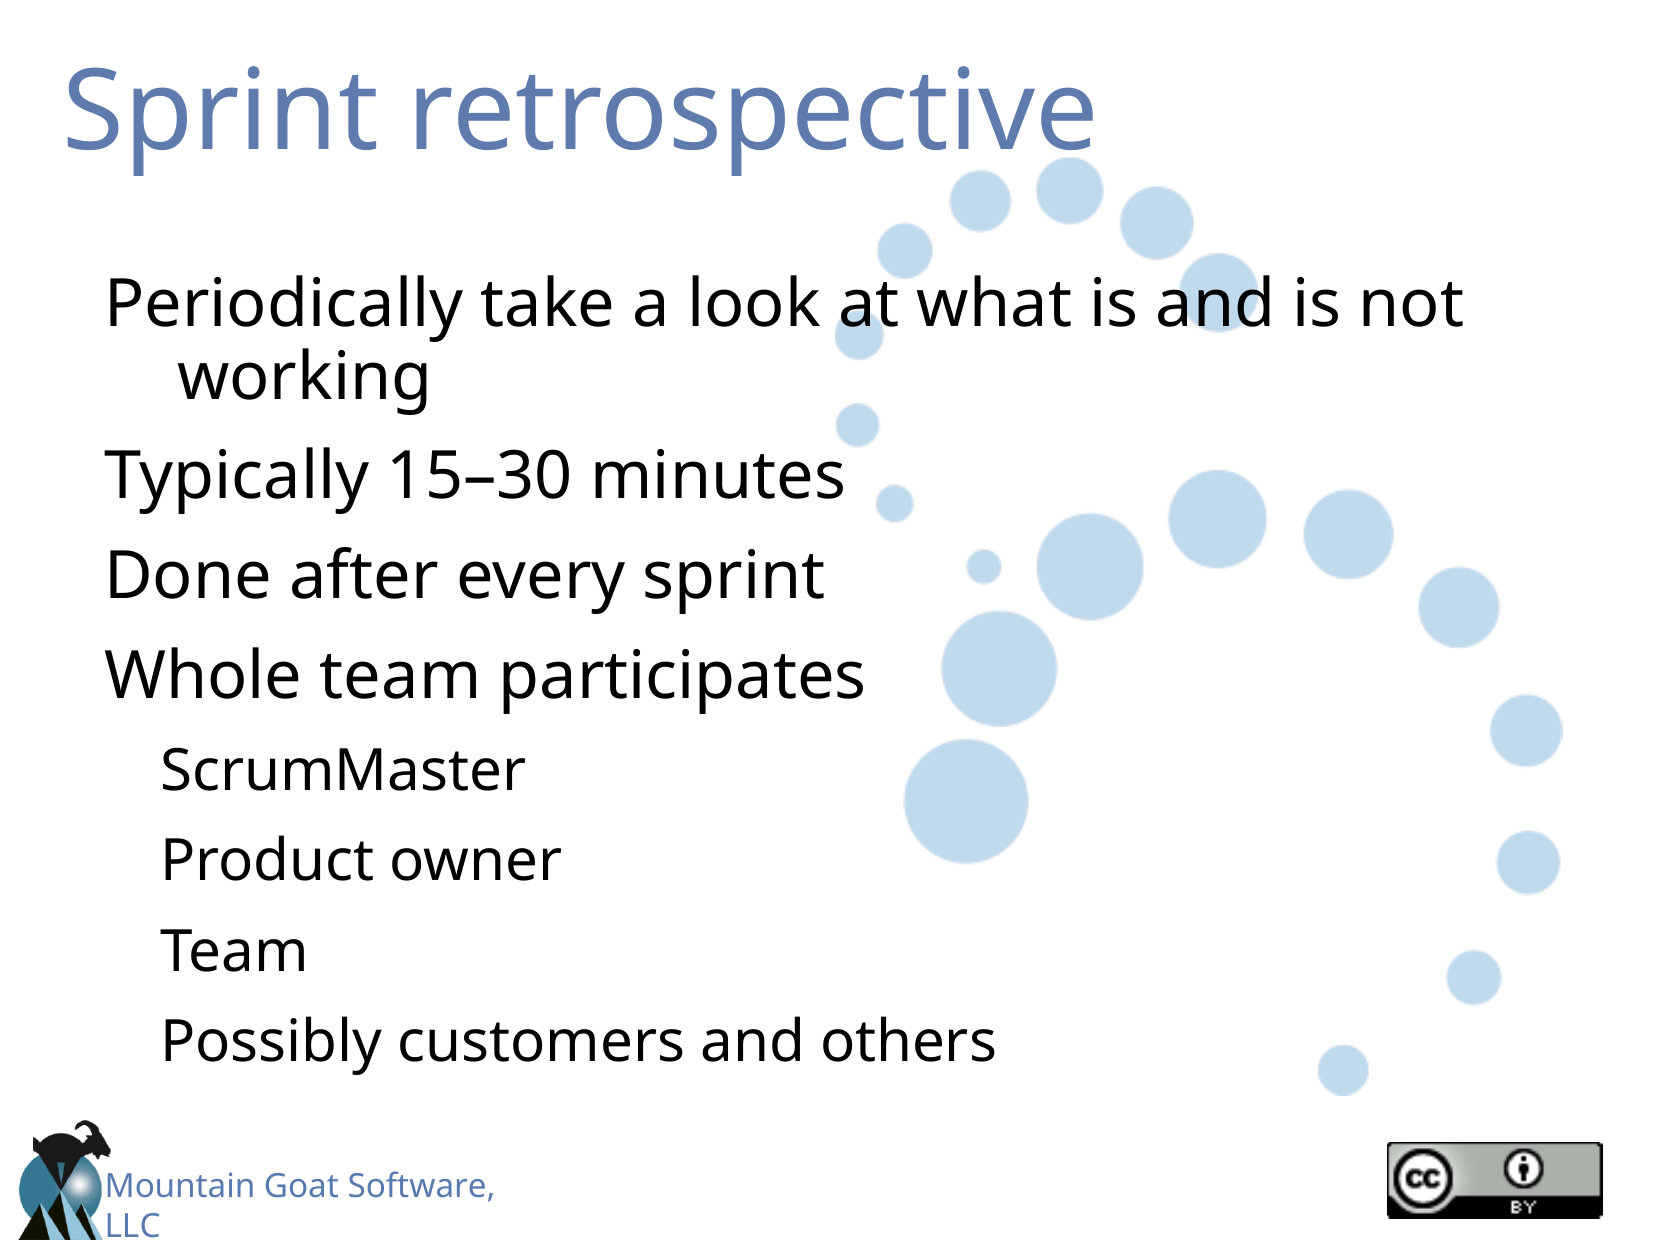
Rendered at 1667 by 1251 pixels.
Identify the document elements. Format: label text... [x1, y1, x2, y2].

picture [835, 194, 1563, 262]
picture [18, 1120, 111, 1240]
title Sprint retrospective [56, 18, 1609, 194]
list Periodically take a look at what is and is not working Typically 15–30 minutes Done after every sprint Whole team participates ScrumMaster Product owner Team Possibly customers and others [56, 262, 1609, 1151]
picture [1387, 1151, 1603, 1219]
